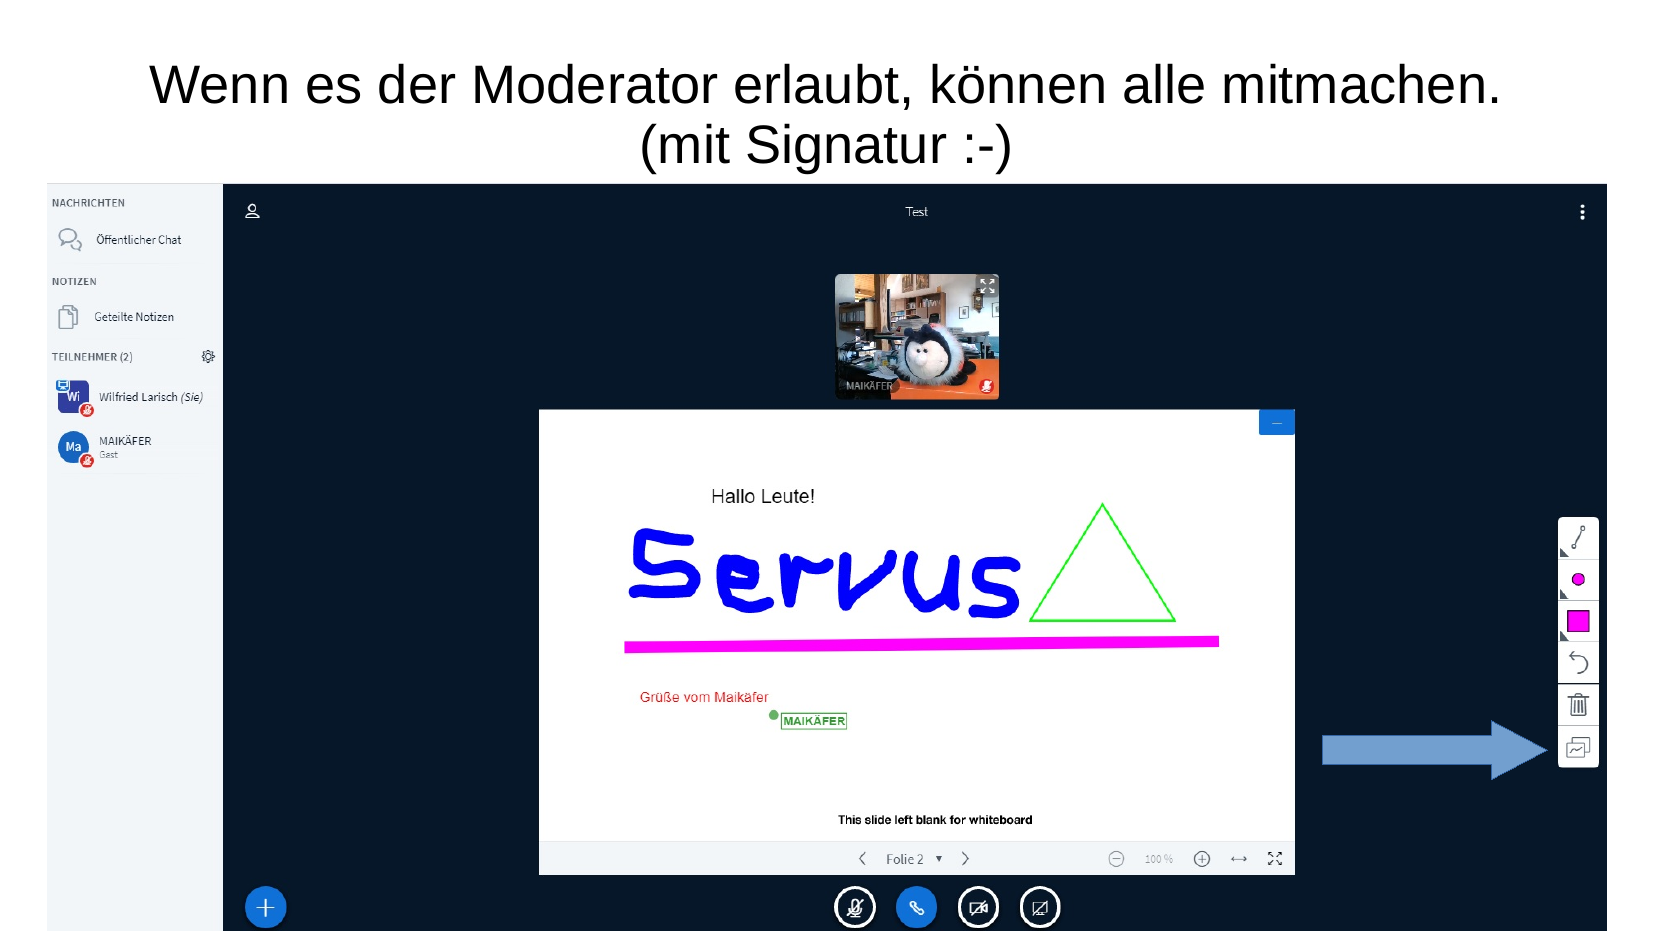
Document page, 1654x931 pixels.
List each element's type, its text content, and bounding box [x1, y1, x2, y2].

text_box [1322, 720, 1548, 780]
title Wenn es der Moderator erlaubt, können alle mitmachen. (mit Signatur :-) [82, 37, 1571, 177]
picture [47, 177, 1607, 931]
